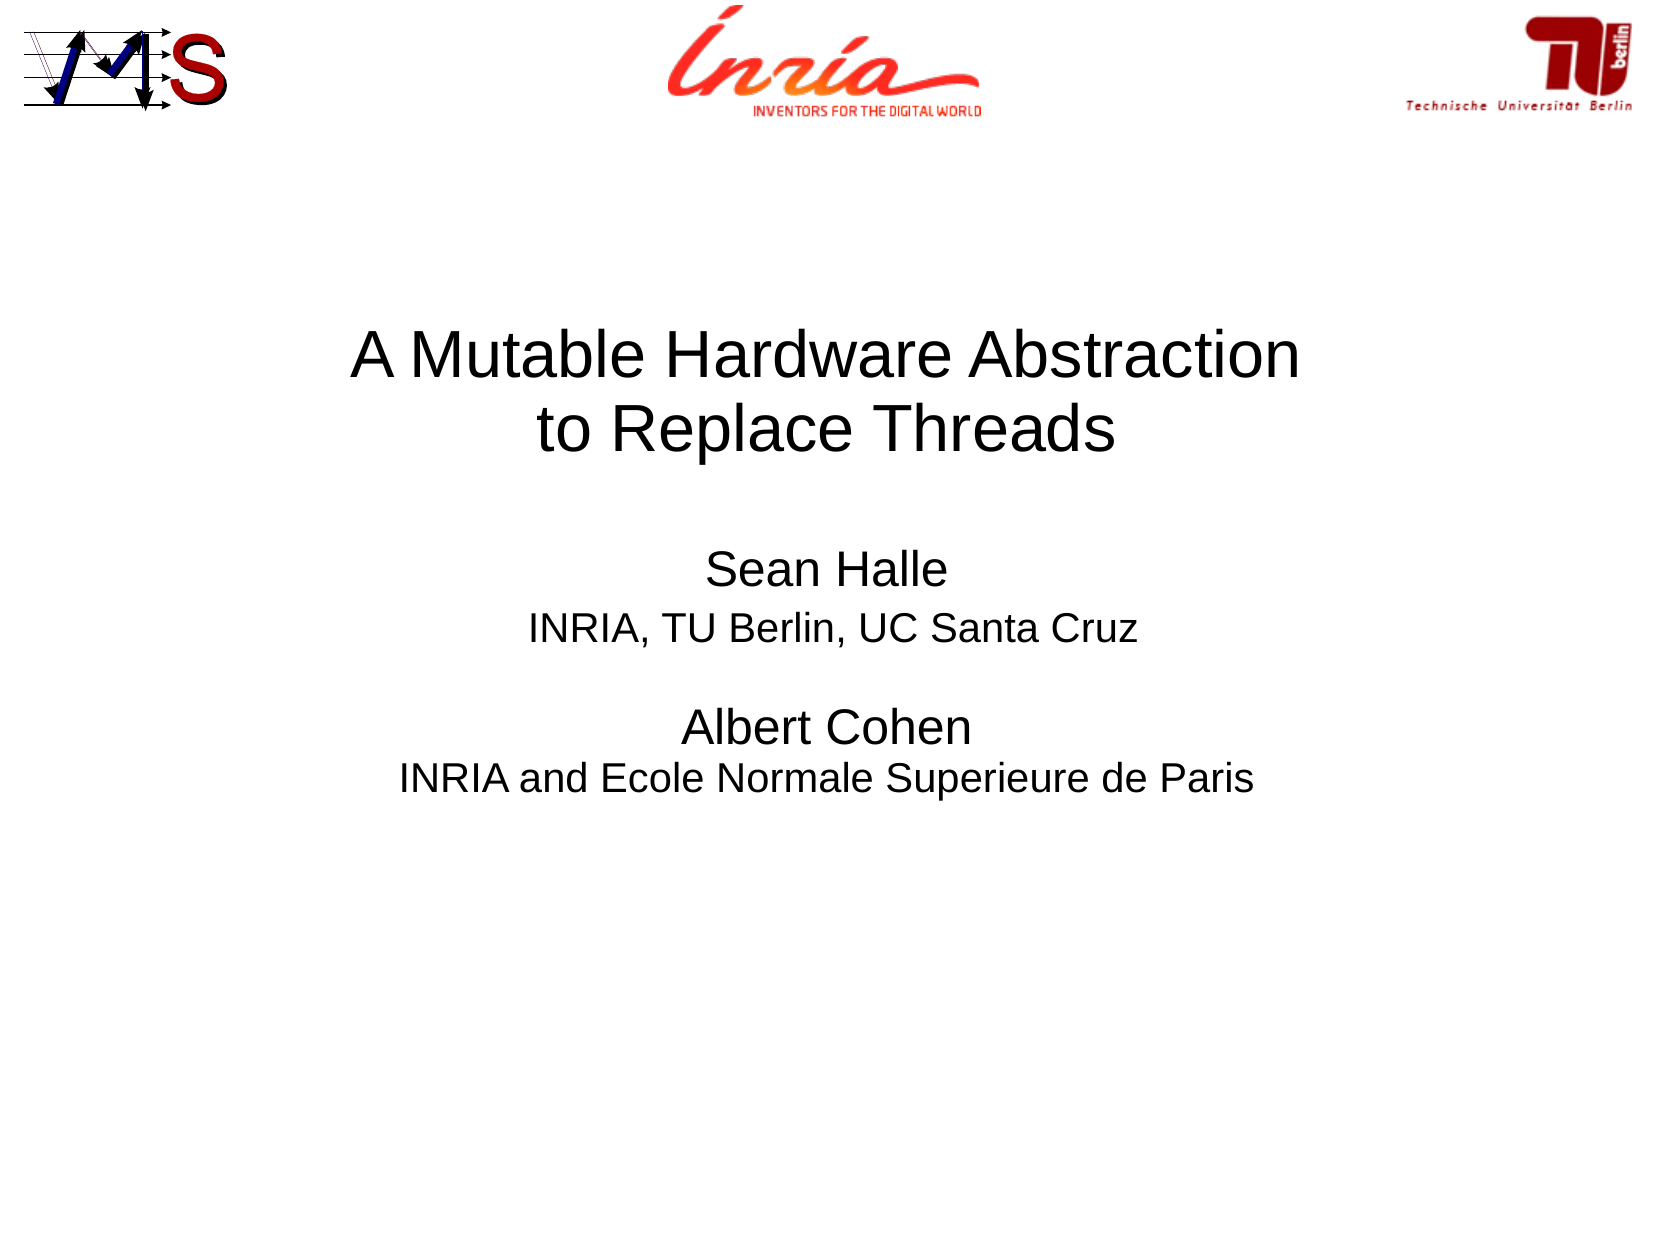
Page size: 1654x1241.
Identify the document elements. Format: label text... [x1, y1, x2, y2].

subtitle A Mutable Hardware Abstraction to Replace Threads Sean Halle INRIA, TU Berlin, UC Santa Cruz Albert Cohen INRIA and Ecole Normale Superieure de Paris [82, 78, 1571, 1109]
picture [668, 5, 981, 78]
picture [1303, 5, 1646, 123]
